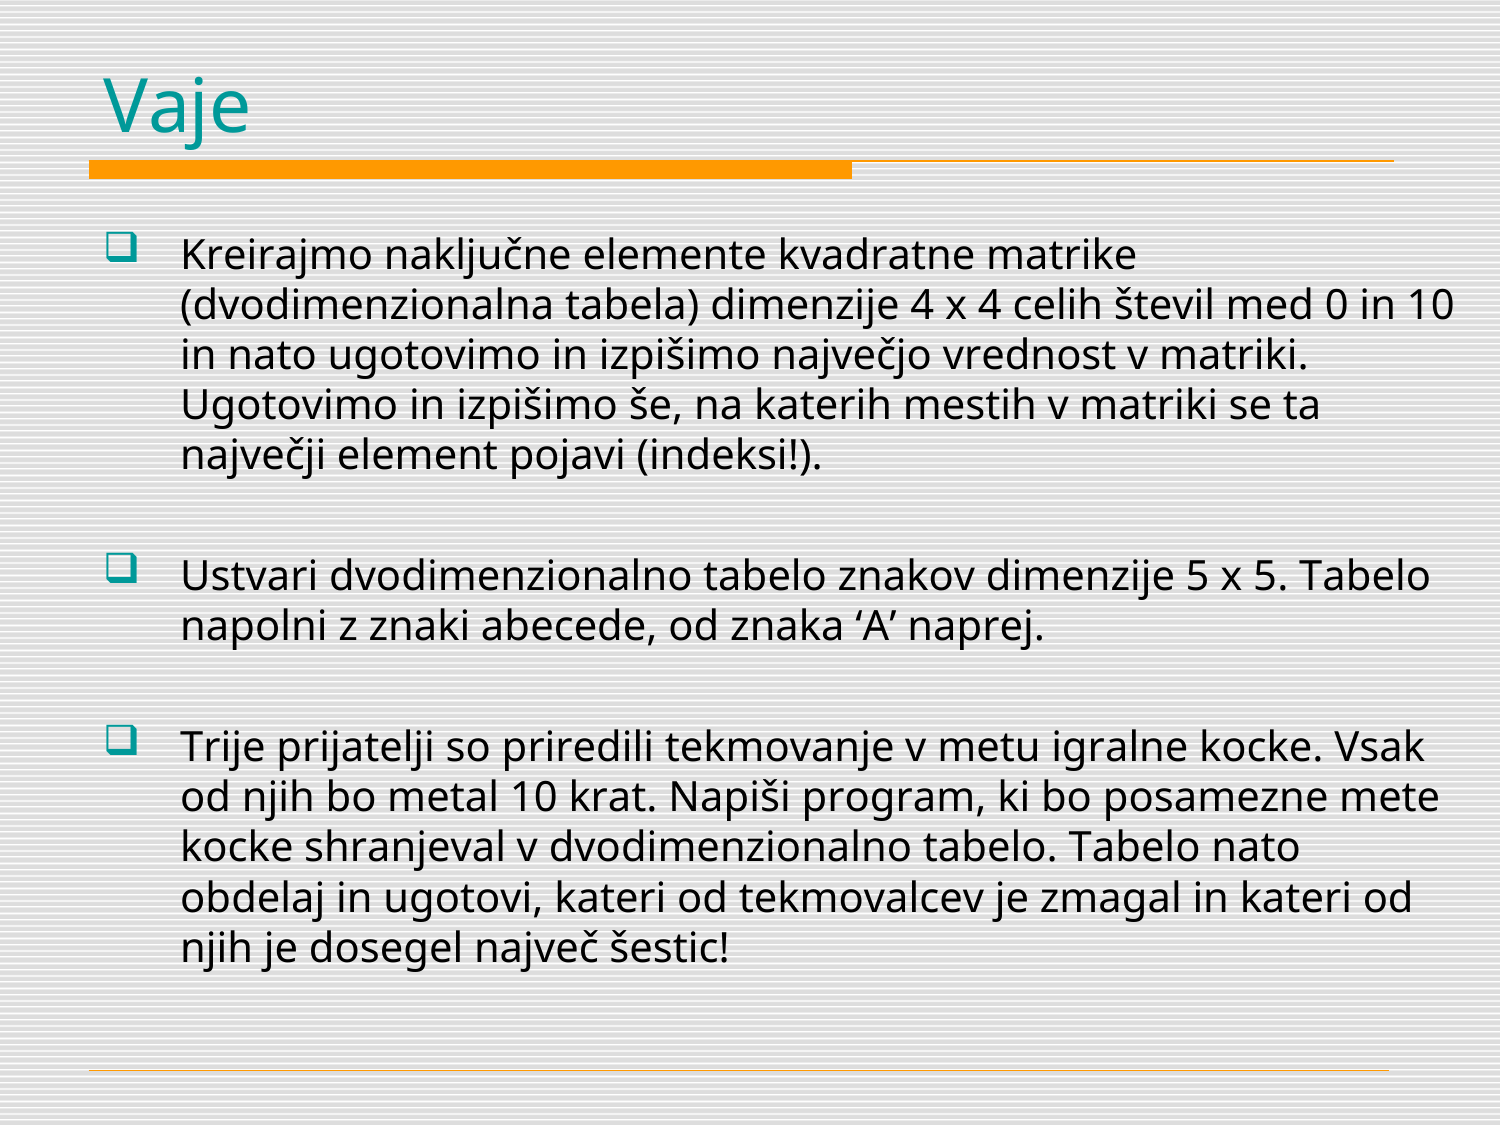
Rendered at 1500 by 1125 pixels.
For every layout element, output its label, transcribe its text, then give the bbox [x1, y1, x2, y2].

title Vaje [88, 42, 1401, 155]
list Kreirajmo naključne elemente kvadratne matrike (dvodimenzionalna tabela) dimenzije 4 x 4 celih števil med 0 in 10 in nato ugotovimo in izpišimo največjo vrednost v matriki. Ugotovimo in izpišimo še, na katerih mestih v matriki se ta največji element pojavi (indeksi!). Ustvari dvodimenzionalno tabelo znakov dimenzije 5 x 5. Tabelo napolni z znaki abecede, od znaka ‘A’ naprej. Trije prijatelji so priredili tekmovanje v metu igralne kocke. Vsak od njih bo metal 10 krat. Napiši program, ki bo posamezne mete kocke shranjeval v dvodimenzionalno tabelo. Tabelo nato obdelaj in ugotovi, kateri od tekmovalcev je zmagal in kateri od njih je dosegel največ šestic! [88, 220, 1471, 1059]
picture [0, 0, 1500, 1125]
